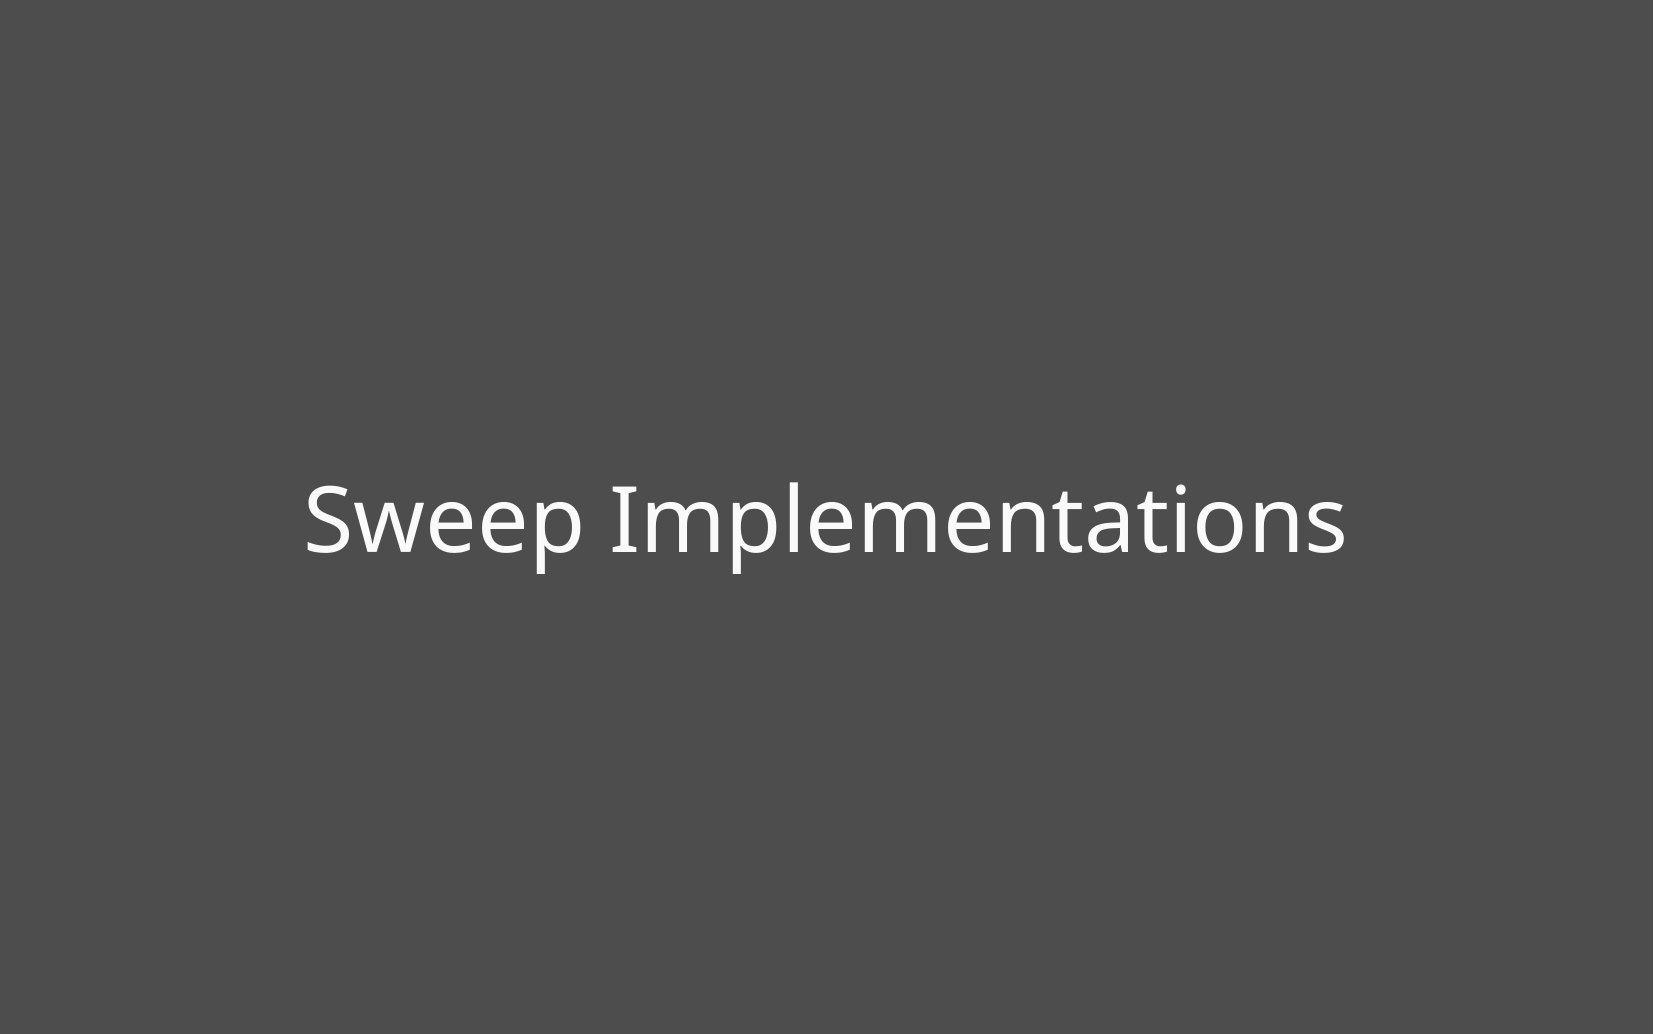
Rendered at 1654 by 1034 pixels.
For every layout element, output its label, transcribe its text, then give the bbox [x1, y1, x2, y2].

title Sweep Implementations [0, 0, 1653, 1034]
